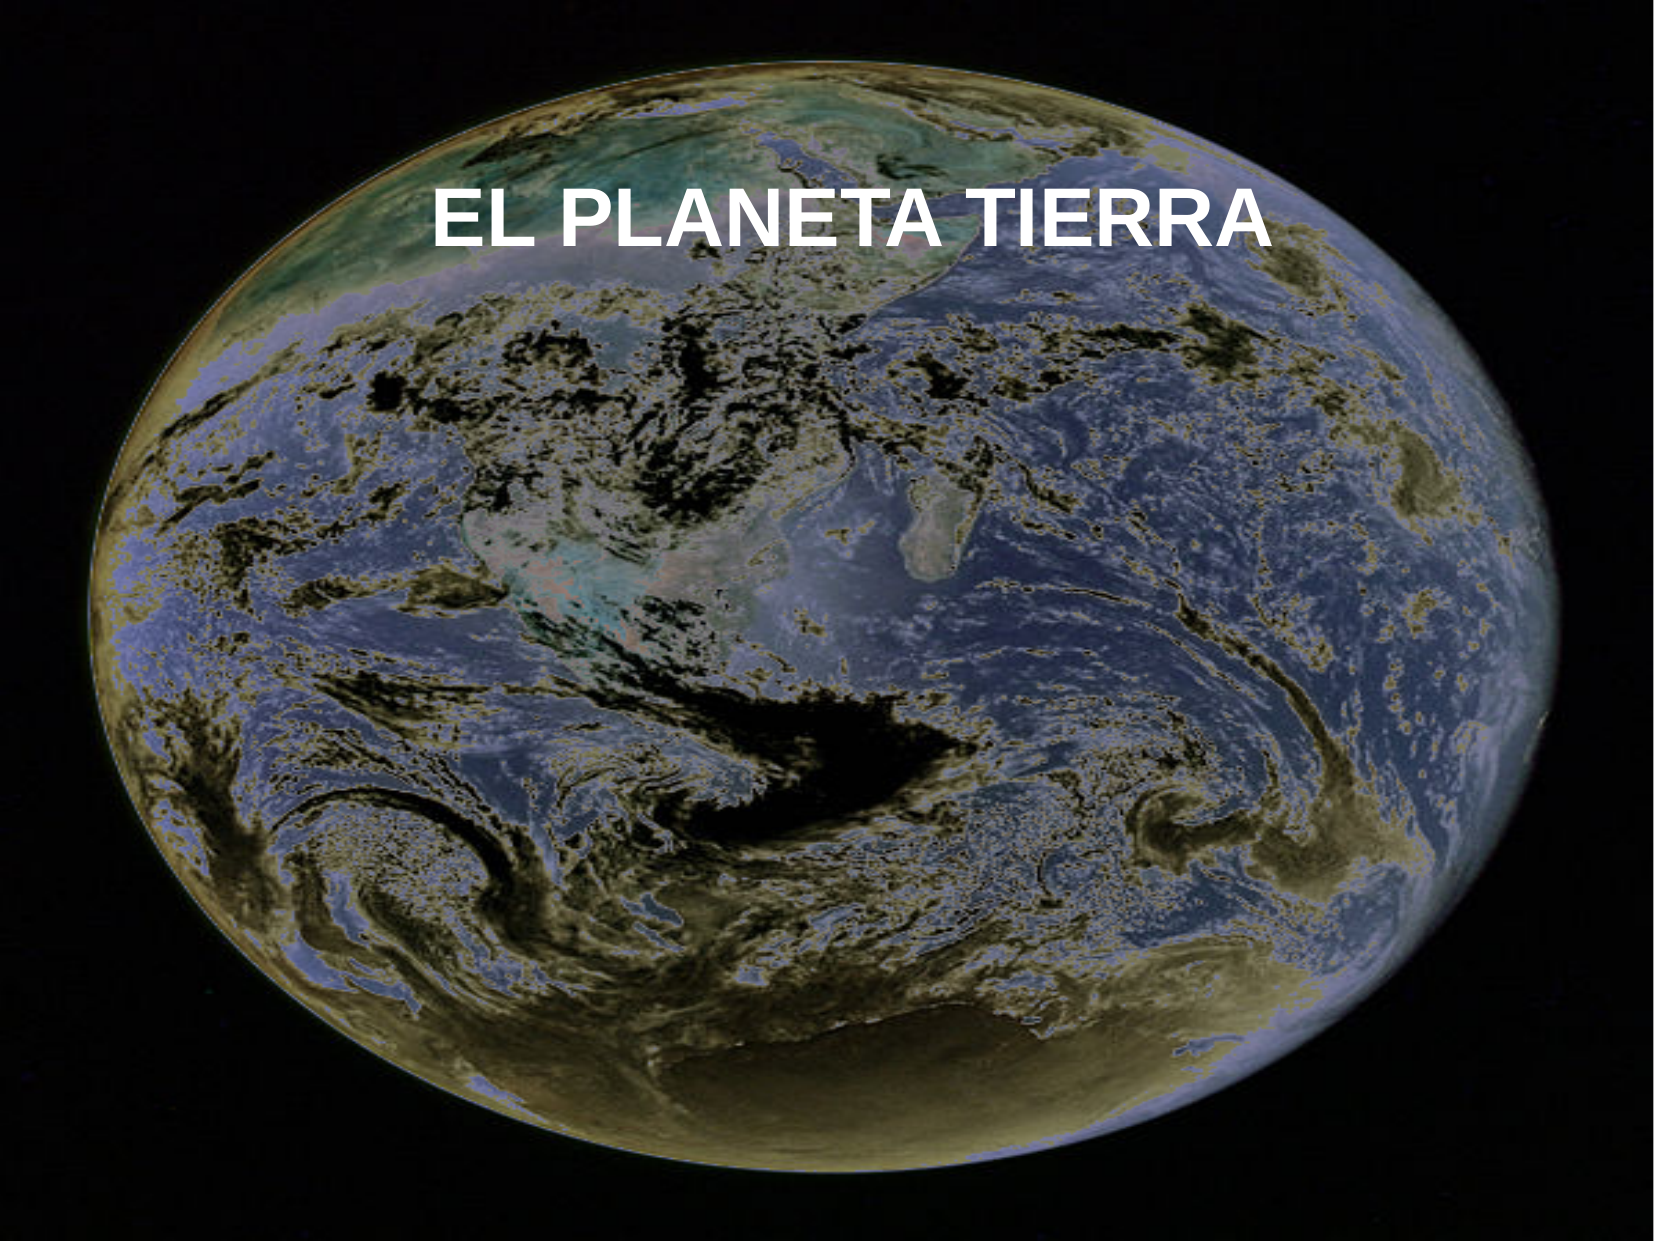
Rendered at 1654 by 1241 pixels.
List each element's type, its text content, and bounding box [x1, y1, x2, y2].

picture [0, 0, 1654, 1241]
text_box EL PLANETA TIERRA [415, 164, 1290, 273]
